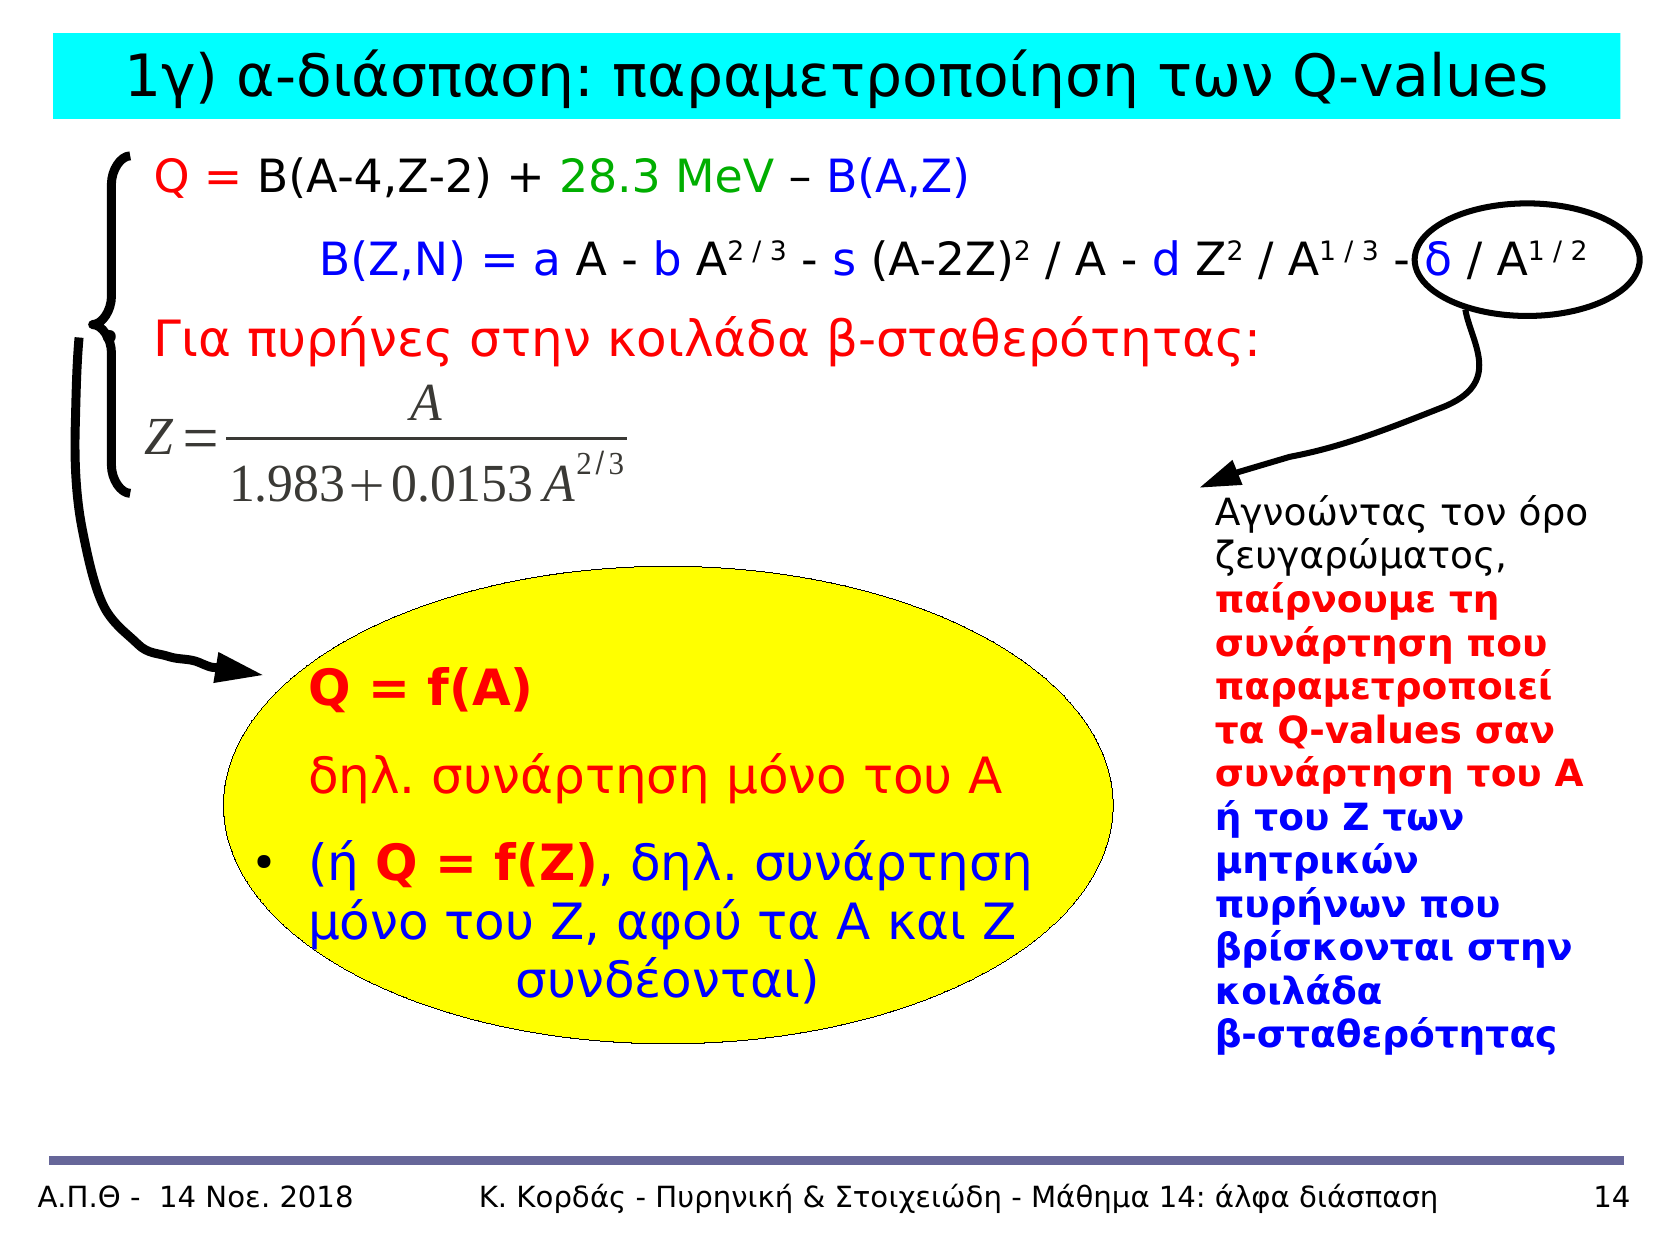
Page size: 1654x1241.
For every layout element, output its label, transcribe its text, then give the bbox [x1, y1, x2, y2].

list Q = B(A-4,Z-2) + 28.3 MeV – B(A,Z) Β(Ζ,Ν) = a A - b A2 / 3 - s (Α-2Z)2 / A - d Z2 / A1 / 3 - δ / A1 / 2 Για πυρήνες στην κοιλάδα β-σταθερότητας: [82, 150, 1613, 663]
list Q = B(A-4,Z-2) + 28.3 MeV – B(A,Z) Β(Ζ,Ν) = a A - b A2 / 3 - s (Α-2Z)2 / A - d Z2 / A1 / 3 - δ / A1 / 2 Για πυρήνες στην κοιλάδα β-σταθερότητας: [1240, 301, 1613, 483]
list Q = B(A-4,Z-2) + 28.3 MeV – B(A,Z) Β(Ζ,Ν) = a A - b A2 / 3 - s (Α-2Z)2 / A - d Z2 / A1 / 3 - δ / A1 / 2 Για πυρήνες στην κοιλάδα β-σταθερότητας: [82, 555, 1613, 1112]
list Q = B(A-4,Z-2) + 28.3 MeV – B(A,Z) Β(Ζ,Ν) = a A - b A2 / 3 - s (Α-2Z)2 / A - d Z2 / A1 / 3 - δ / A1 / 2 Για πυρήνες στην κοιλάδα β-σταθερότητας: [1418, 207, 1613, 312]
chart [128, 370, 641, 515]
title 1γ) α-διάσπαση: παραμετροποίηση των Q-values [53, 33, 1621, 119]
text_box Αγνοώντας τον όρο ζευγαρώματος, παίρνουμε τη συνάρτηση που παραμετροποιεί τα Q-values σαν συνάρτηση του Α ή του Ζ των μητρικών πυρήνων που βρίσκονται στην κοιλάδα β-σταθερότητας [1200, 483, 1630, 1071]
text_box Q = f(A) δηλ. συνάρτηση μόνο του Α (ή Q = f(Ζ), δηλ. συνάρτηση μόνο του Ζ, αφού τα Α και Ζ συνδέονται) [237, 571, 1201, 1011]
